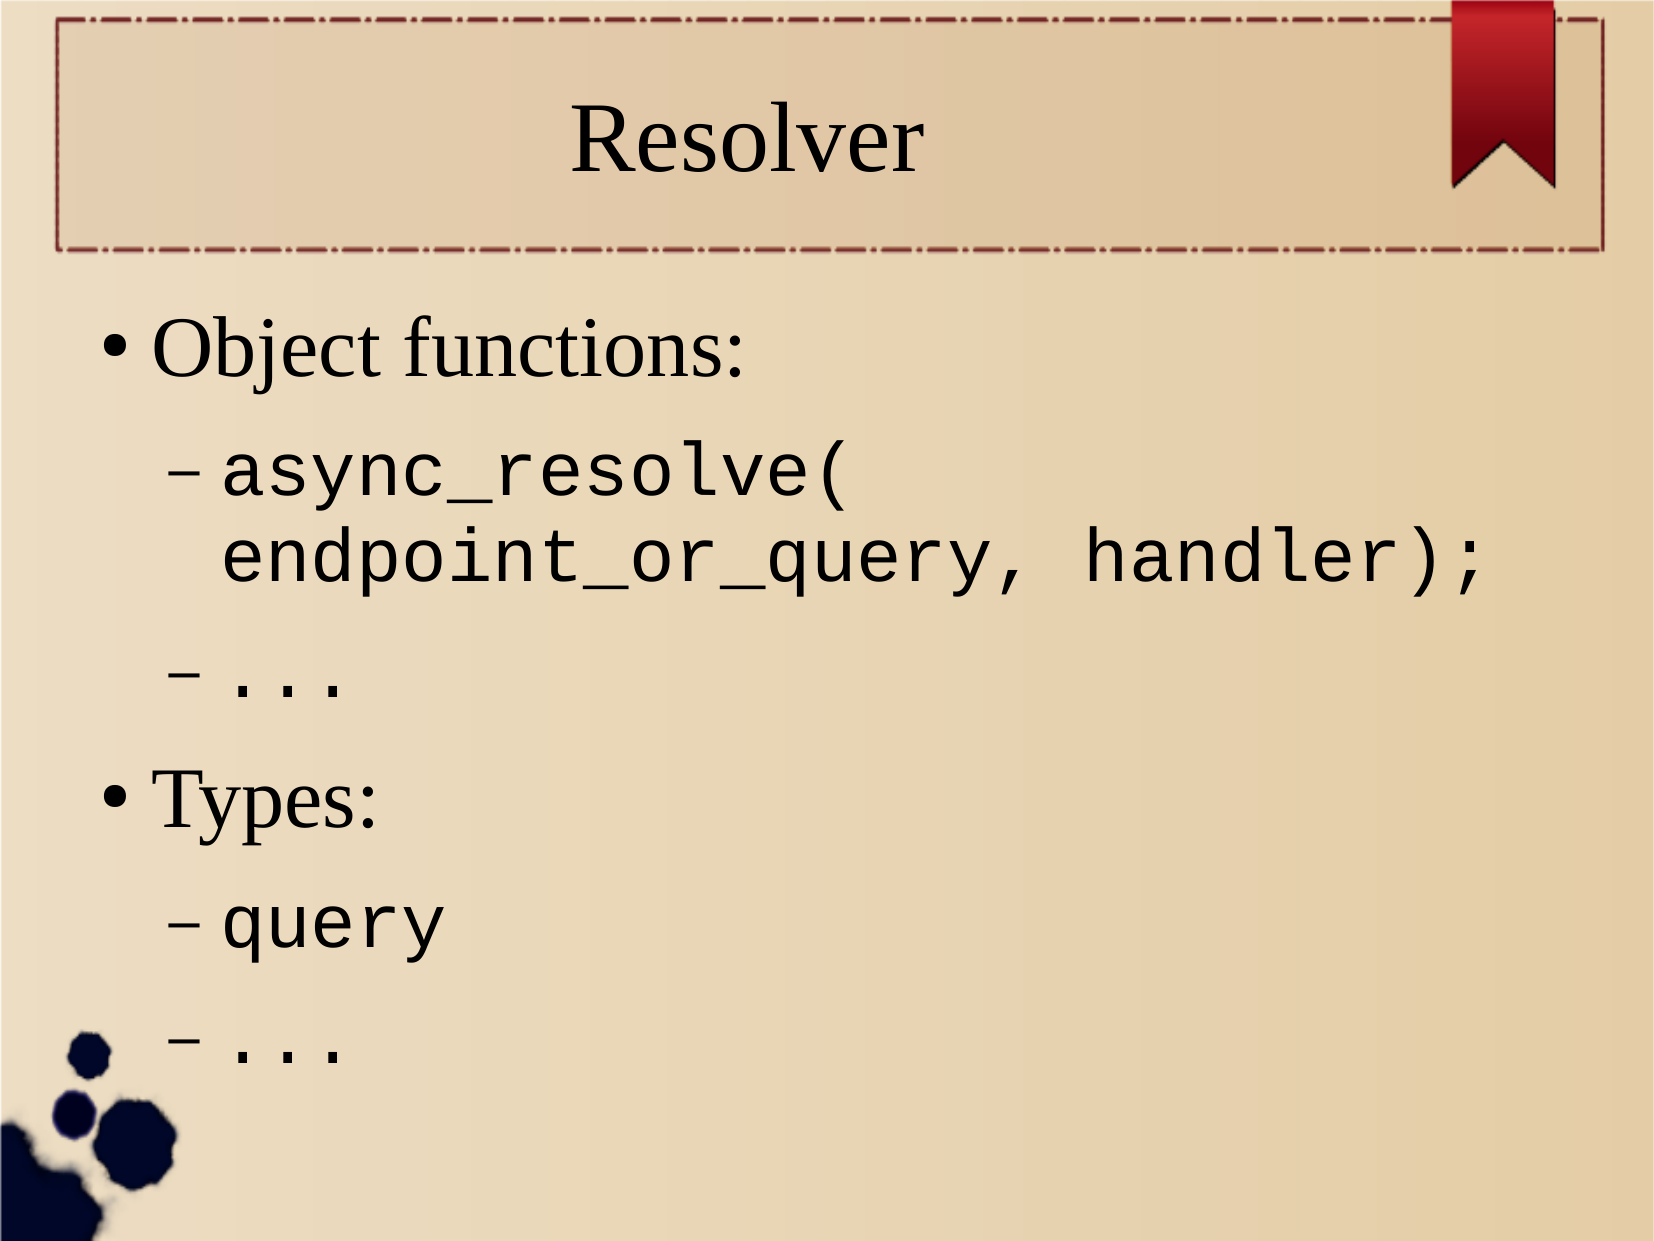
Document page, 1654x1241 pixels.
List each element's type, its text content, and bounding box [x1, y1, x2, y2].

picture [0, 0, 1654, 1241]
title Resolver [82, 47, 1412, 229]
list Object functions: async_resolve( endpoint_or_query, handler); ... Types: query ... [82, 299, 1571, 1087]
